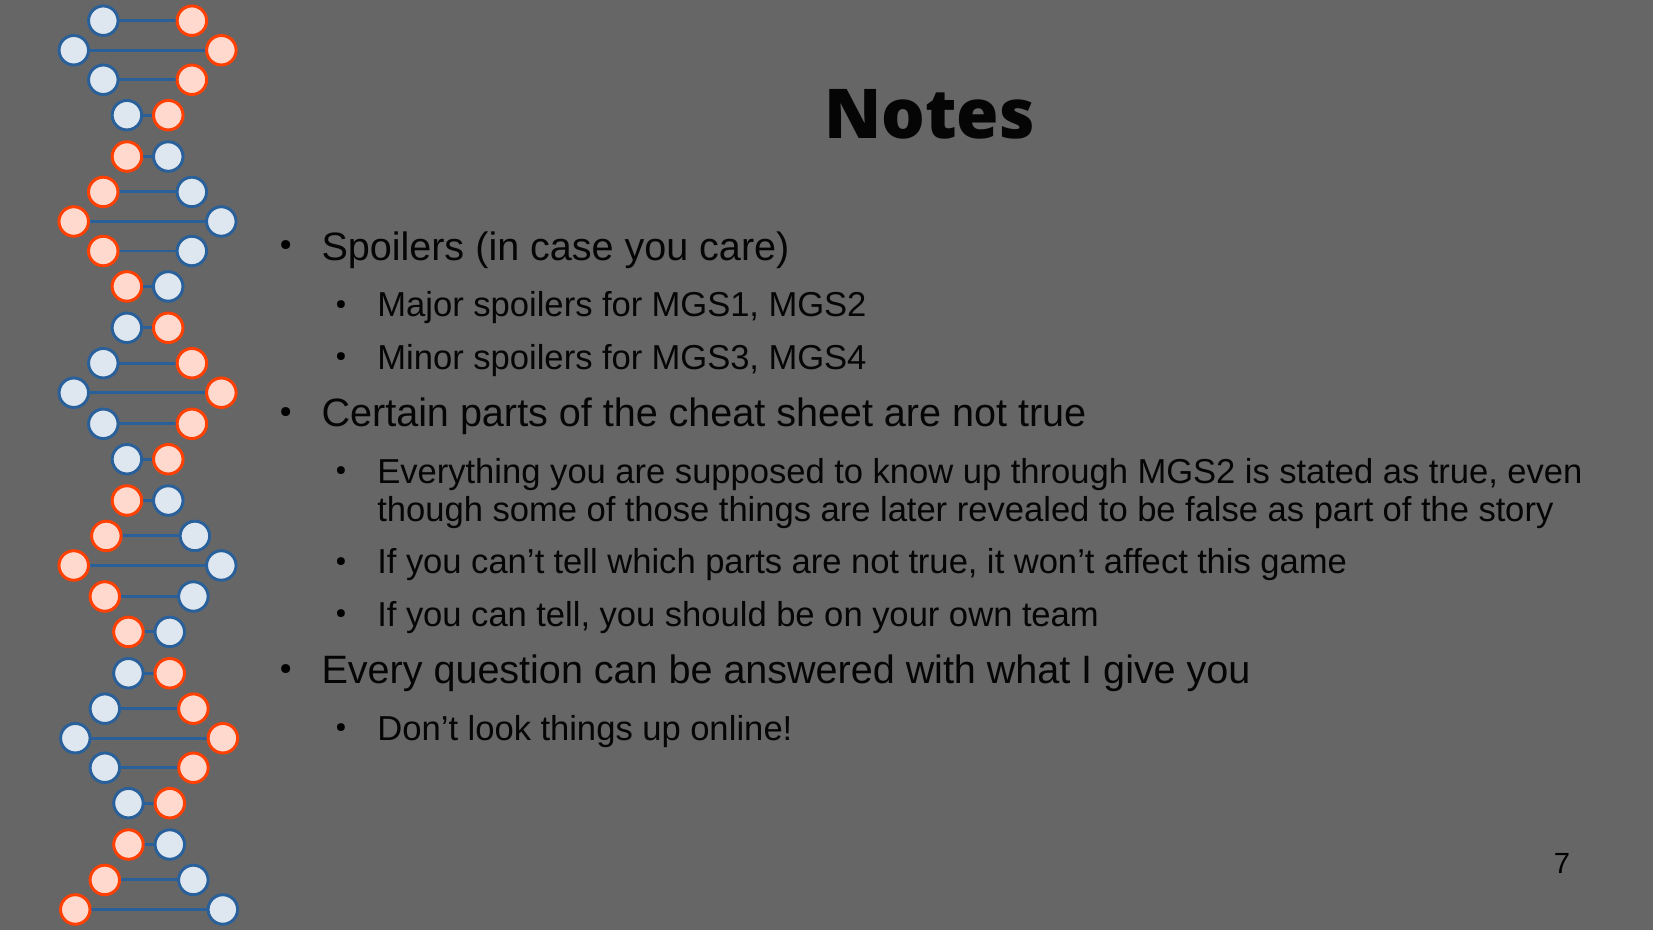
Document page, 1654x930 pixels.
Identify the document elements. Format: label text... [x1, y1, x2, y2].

list Spoilers (in case you care) Major spoilers for MGS1, MGS2 Minor spoilers for MGS3, MGS4 Certain parts of the cheat sheet are not true Everything you are supposed to know up through MGS2 is stated as true, even though some of those things are later revealed to be false as part of the story If you can’t tell which parts are not true, it won’t affect this game If you can tell, you should be on your own team Every question can be answered with what I give you Don’t look things up online! [265, 224, 1594, 764]
title Notes [265, 35, 1594, 189]
